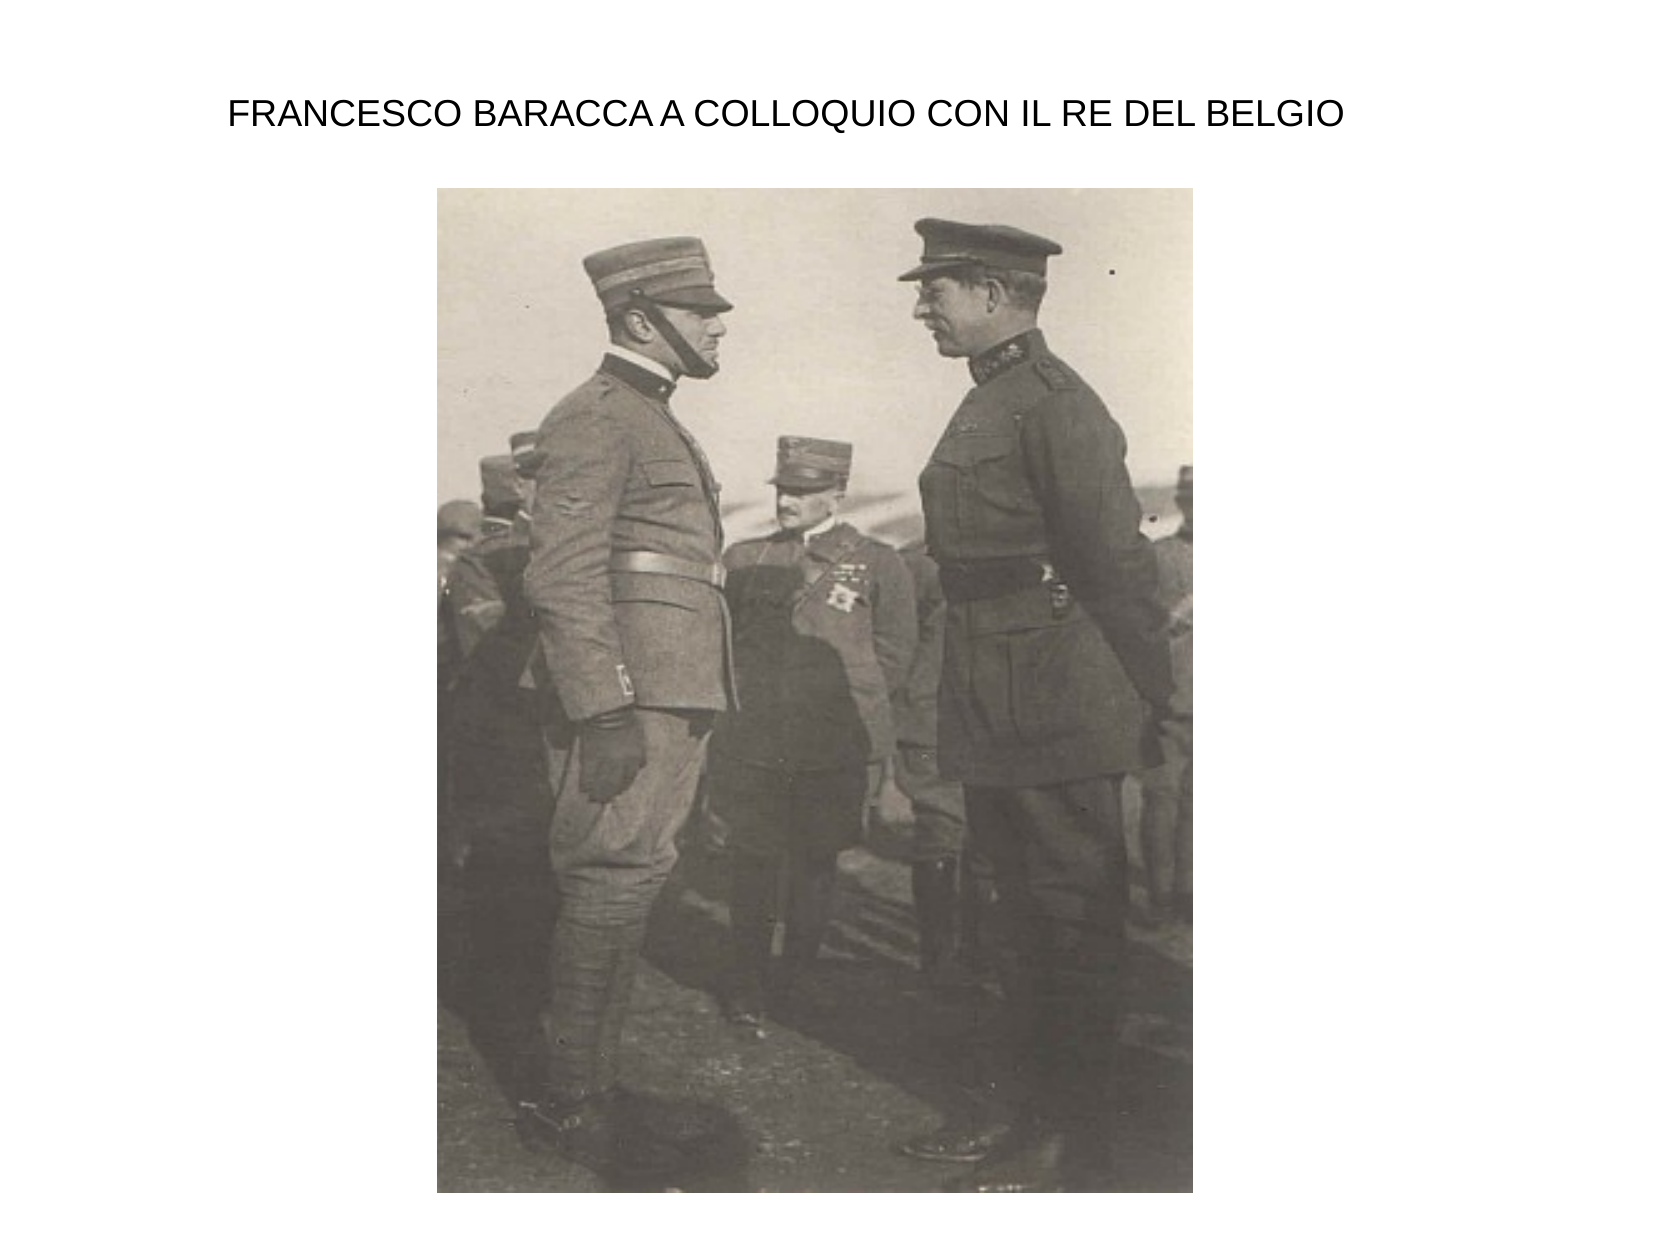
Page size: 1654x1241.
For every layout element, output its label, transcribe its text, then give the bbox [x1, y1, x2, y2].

picture [437, 188, 1193, 1193]
text_box FRANCESCO BARACCA A COLLOQUIO CON IL RE DEL BELGIO [212, 85, 1361, 143]
